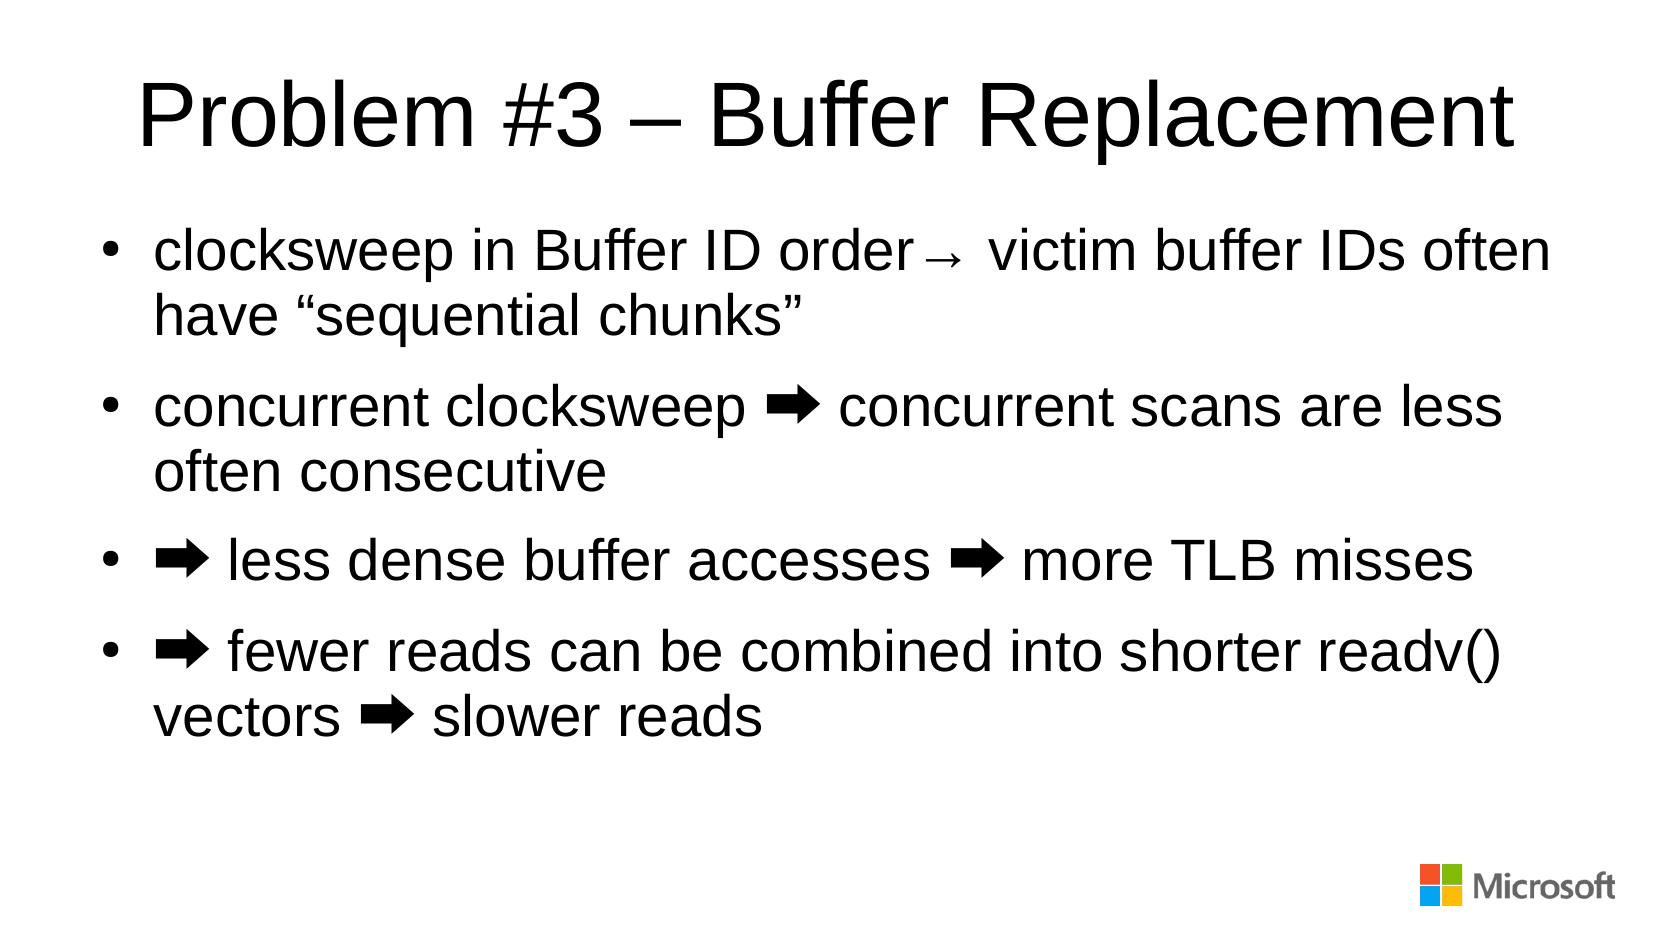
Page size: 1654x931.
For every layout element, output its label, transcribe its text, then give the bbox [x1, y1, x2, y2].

list clocksweep in Buffer ID order→ victim buffer IDs often have “sequential chunks” concurrent clocksweep ⮕ concurrent scans are less often consecutive ⮕ less dense buffer accesses ⮕ more TLB misses ⮕ fewer reads can be combined into shorter readv() vectors ⮕ slower reads [82, 217, 1571, 897]
title Problem #3 – Buffer Replacement [82, 37, 1571, 193]
picture [1440, 864, 1615, 906]
